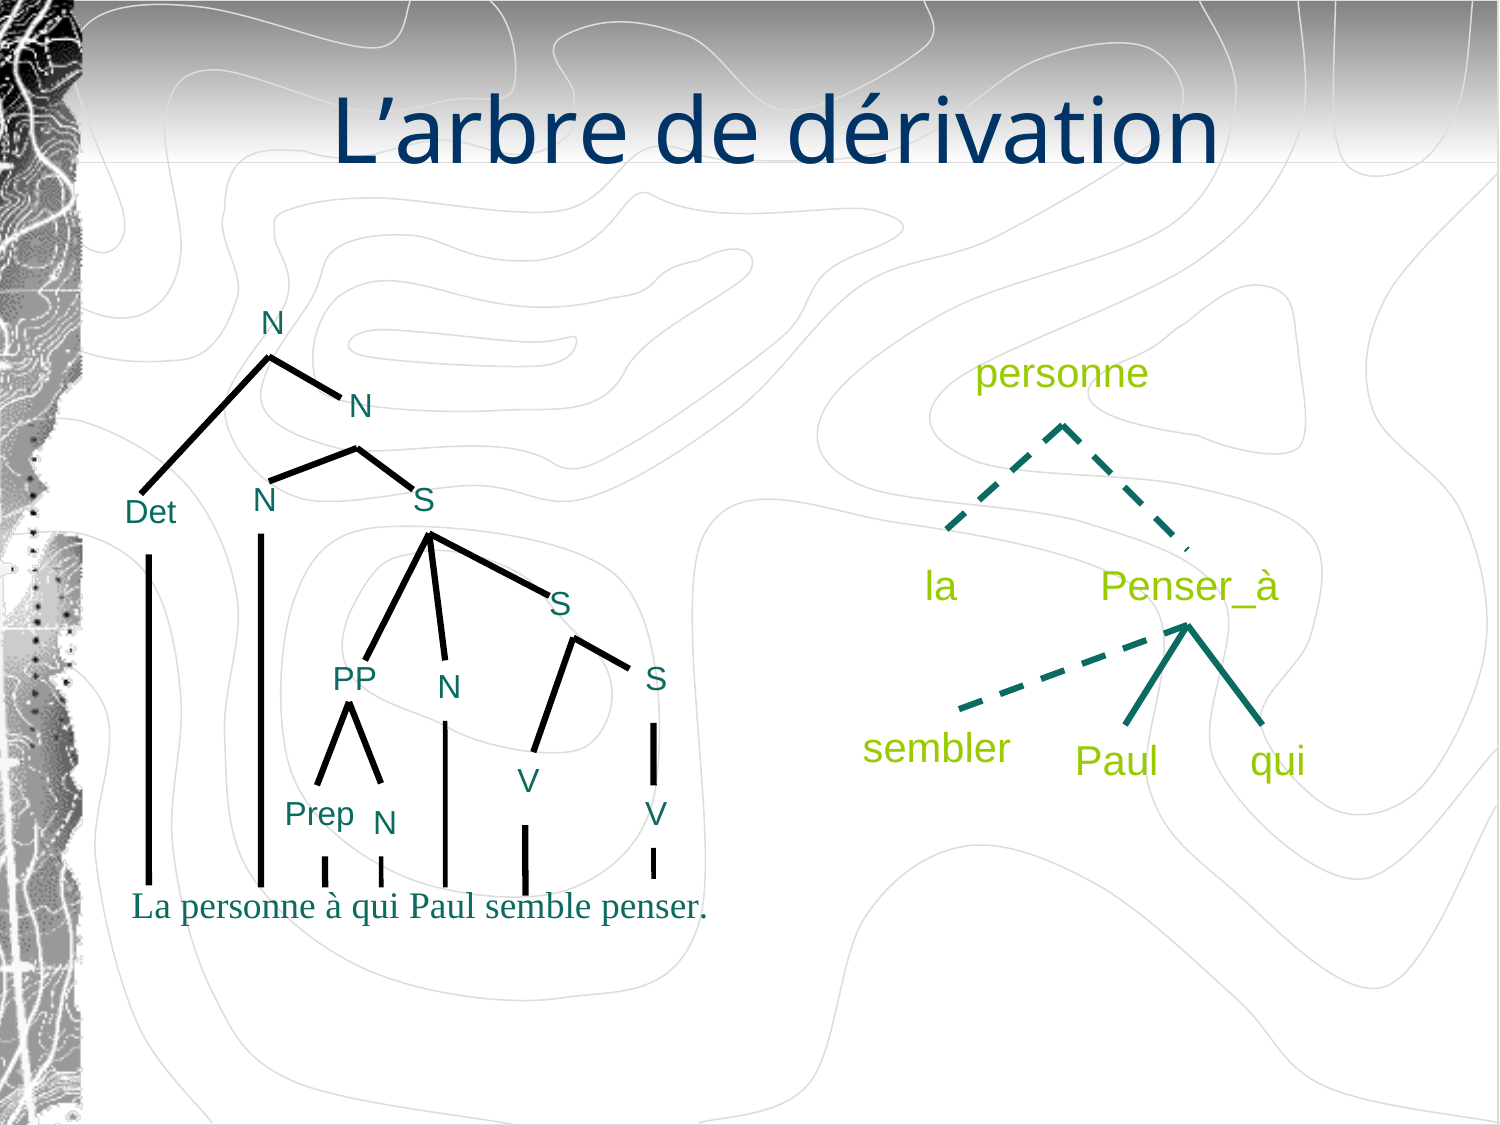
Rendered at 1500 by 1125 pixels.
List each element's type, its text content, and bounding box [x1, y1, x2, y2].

text_box PP [332, 660, 390, 698]
text_box V [517, 762, 574, 800]
text_box La personne à qui Paul semble penser. [116, 876, 734, 934]
text_box sembler [862, 725, 1013, 772]
title L’arbre de dérivation [101, 34, 1452, 222]
text_box S [412, 481, 469, 519]
text_box qui [1249, 737, 1363, 785]
text_box S [645, 660, 702, 698]
text_box N [437, 669, 494, 707]
text_box la [924, 562, 1038, 610]
text_box N [373, 804, 430, 842]
text_box N [252, 481, 309, 519]
text_box Paul [1074, 737, 1188, 785]
text_box N [260, 304, 317, 342]
text_box N [349, 387, 405, 425]
text_box personne [974, 350, 1176, 397]
text_box Penser_à [1099, 562, 1363, 610]
text_box S [549, 585, 606, 623]
text_box Det [124, 493, 181, 532]
text_box Prep [284, 795, 358, 833]
text_box V [645, 795, 702, 833]
